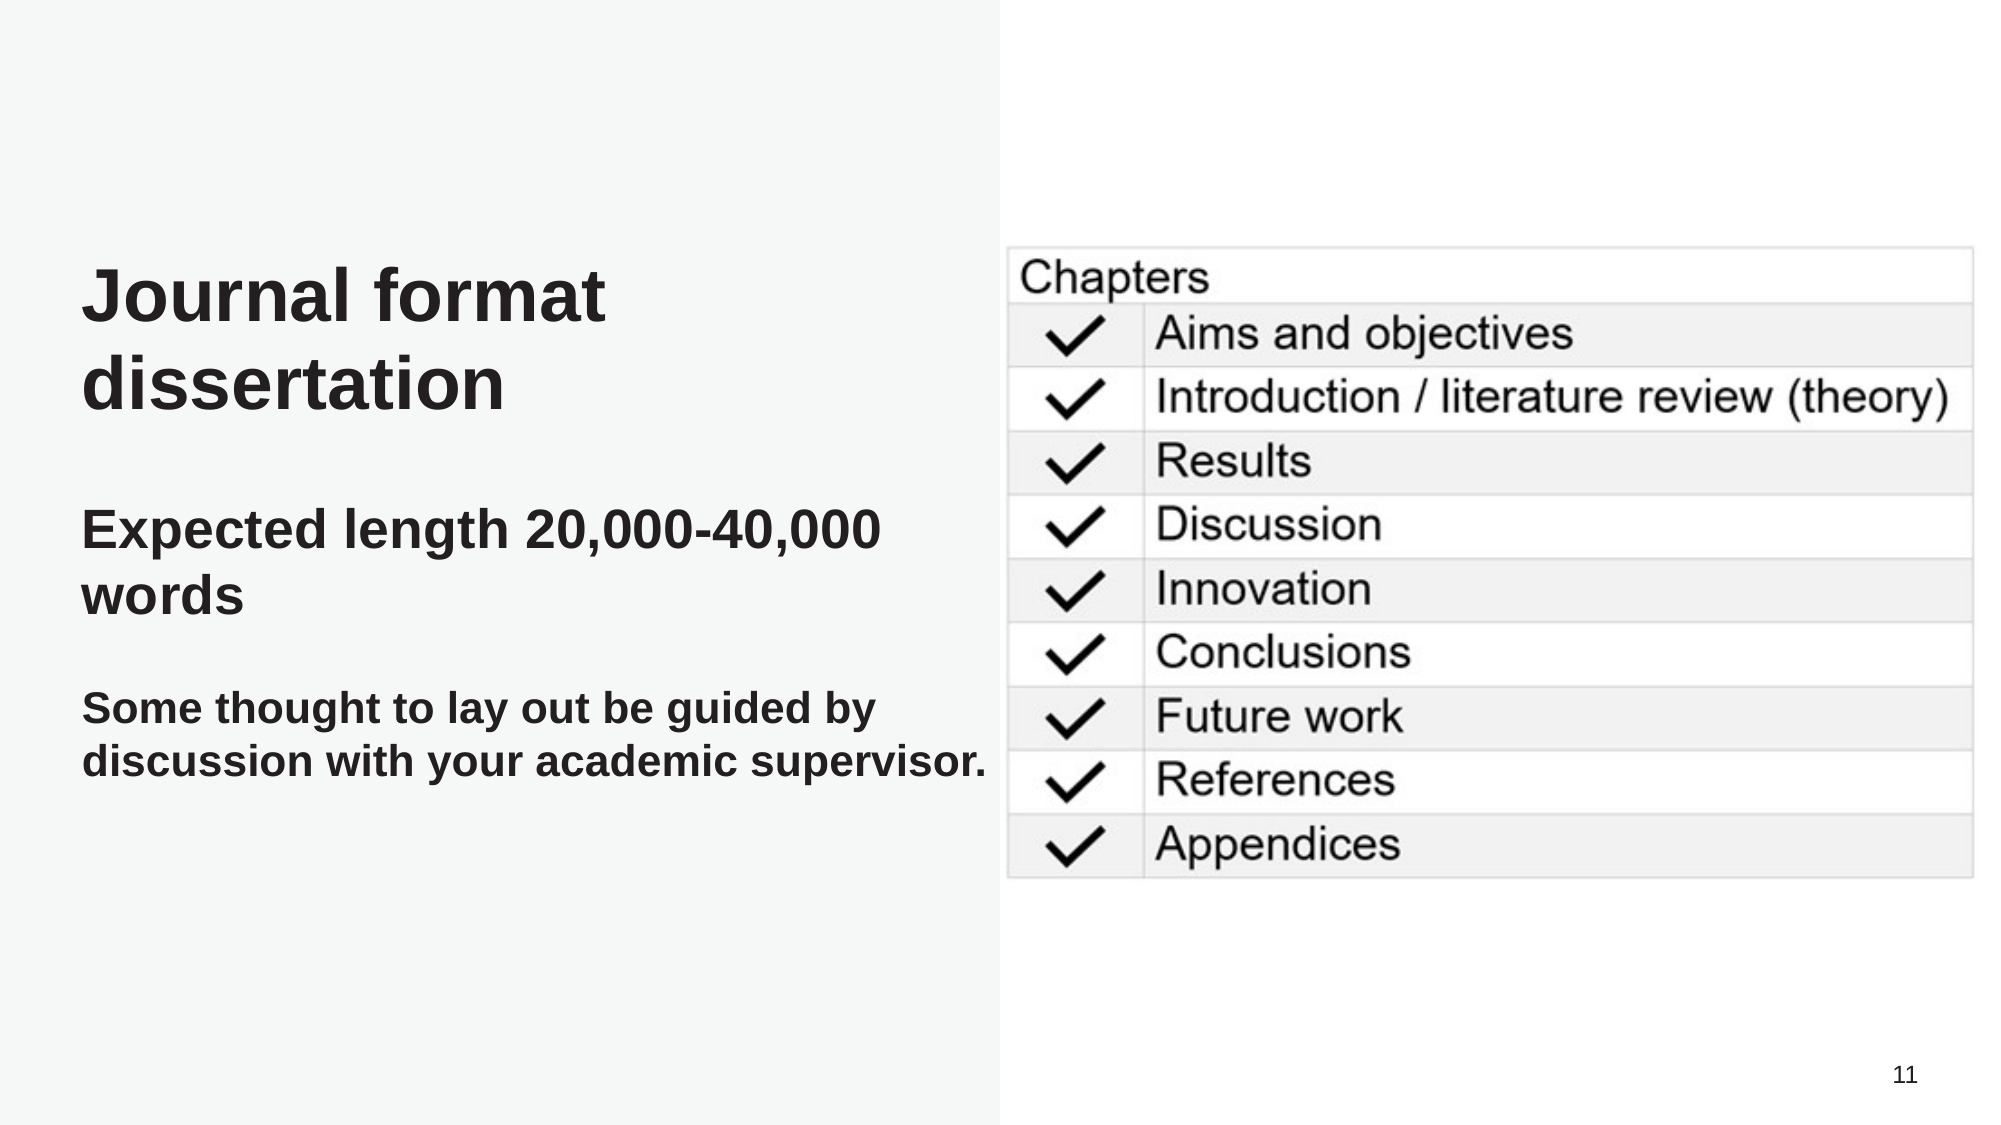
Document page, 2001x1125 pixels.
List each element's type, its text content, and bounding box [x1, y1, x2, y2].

title Journal format dissertation [66, 241, 873, 444]
picture [1003, 241, 1980, 884]
text_box Expected length 20,000-40,000 words Some thought to lay out be guided by discussion with your academic supervisor. [66, 485, 1003, 591]
